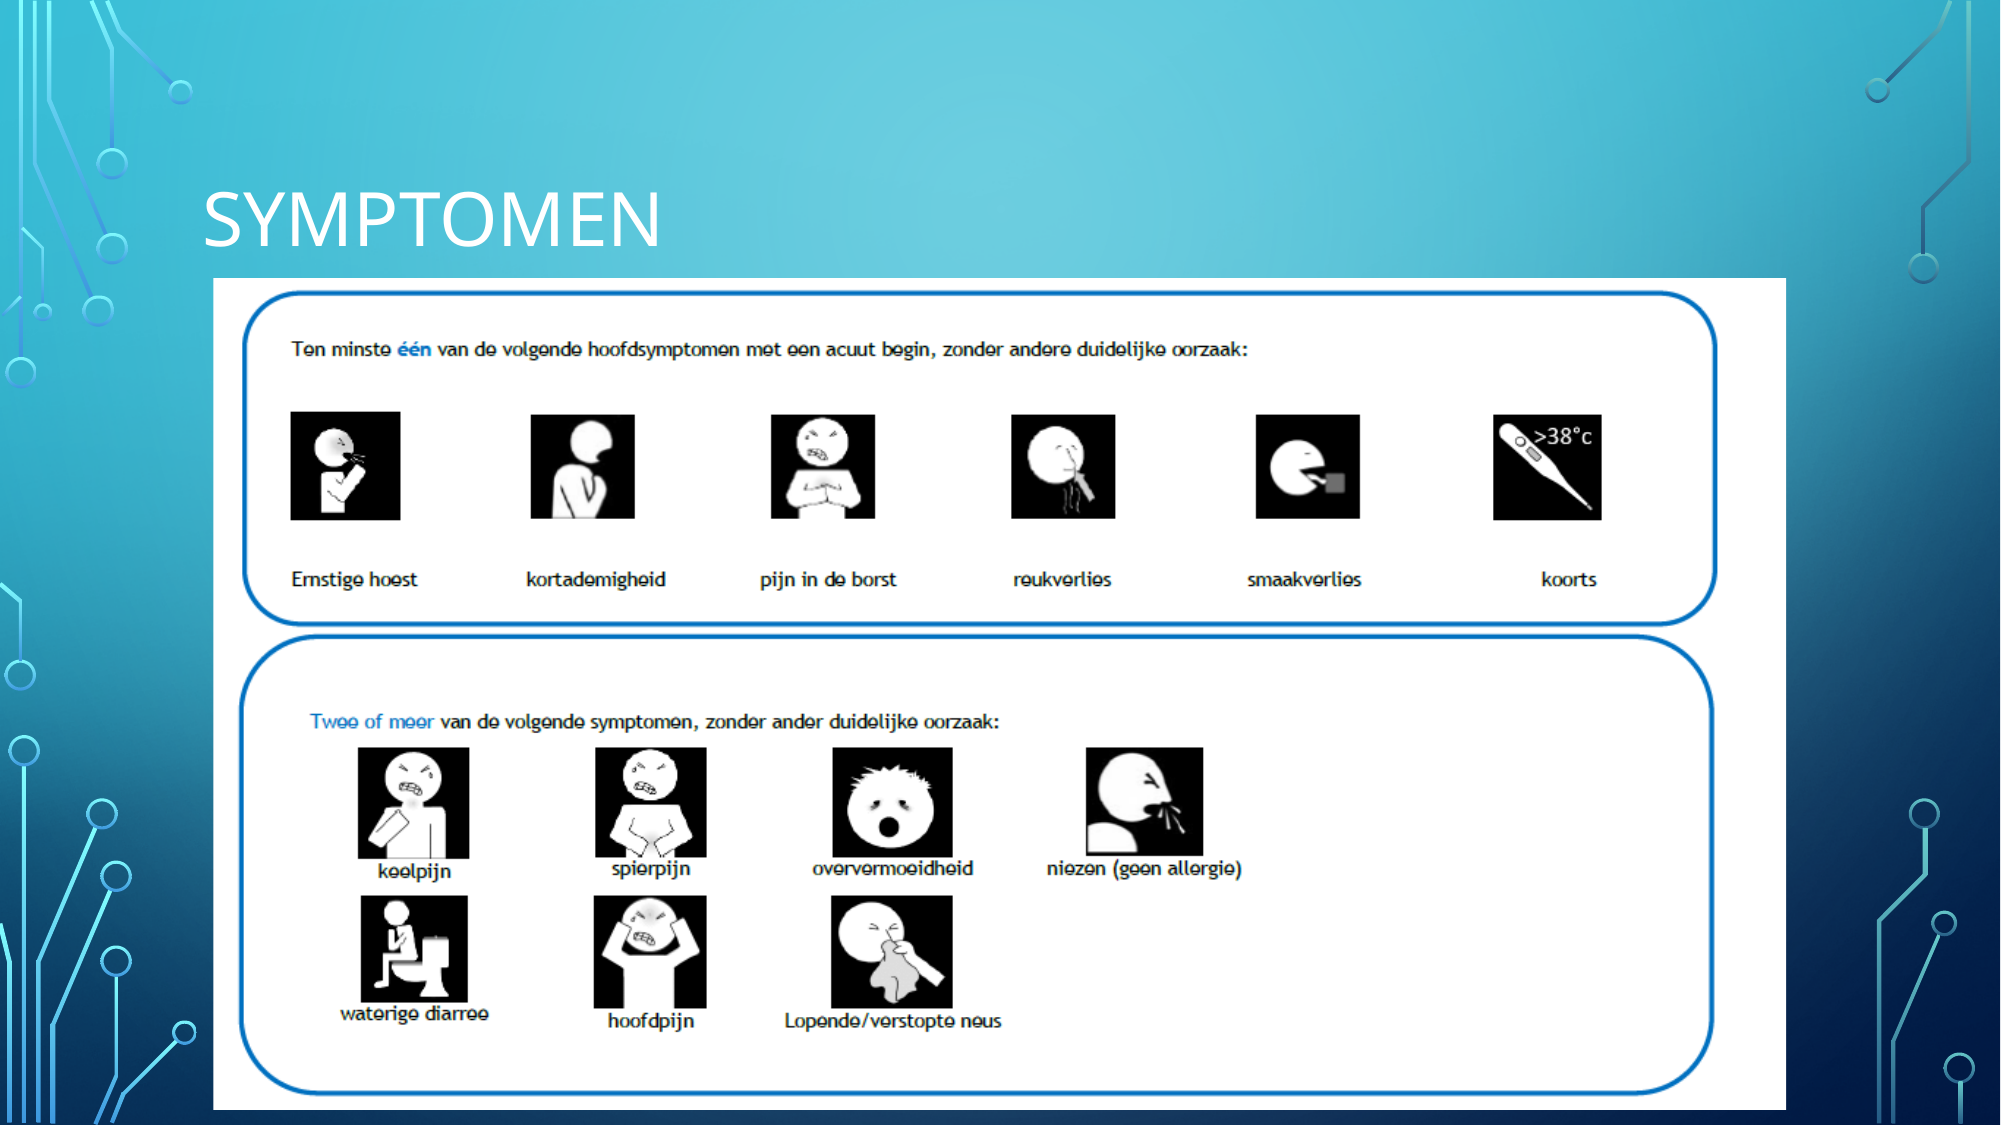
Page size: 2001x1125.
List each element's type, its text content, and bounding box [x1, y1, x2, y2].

title Symptomen [187, 101, 1813, 344]
picture [213, 278, 1787, 1110]
